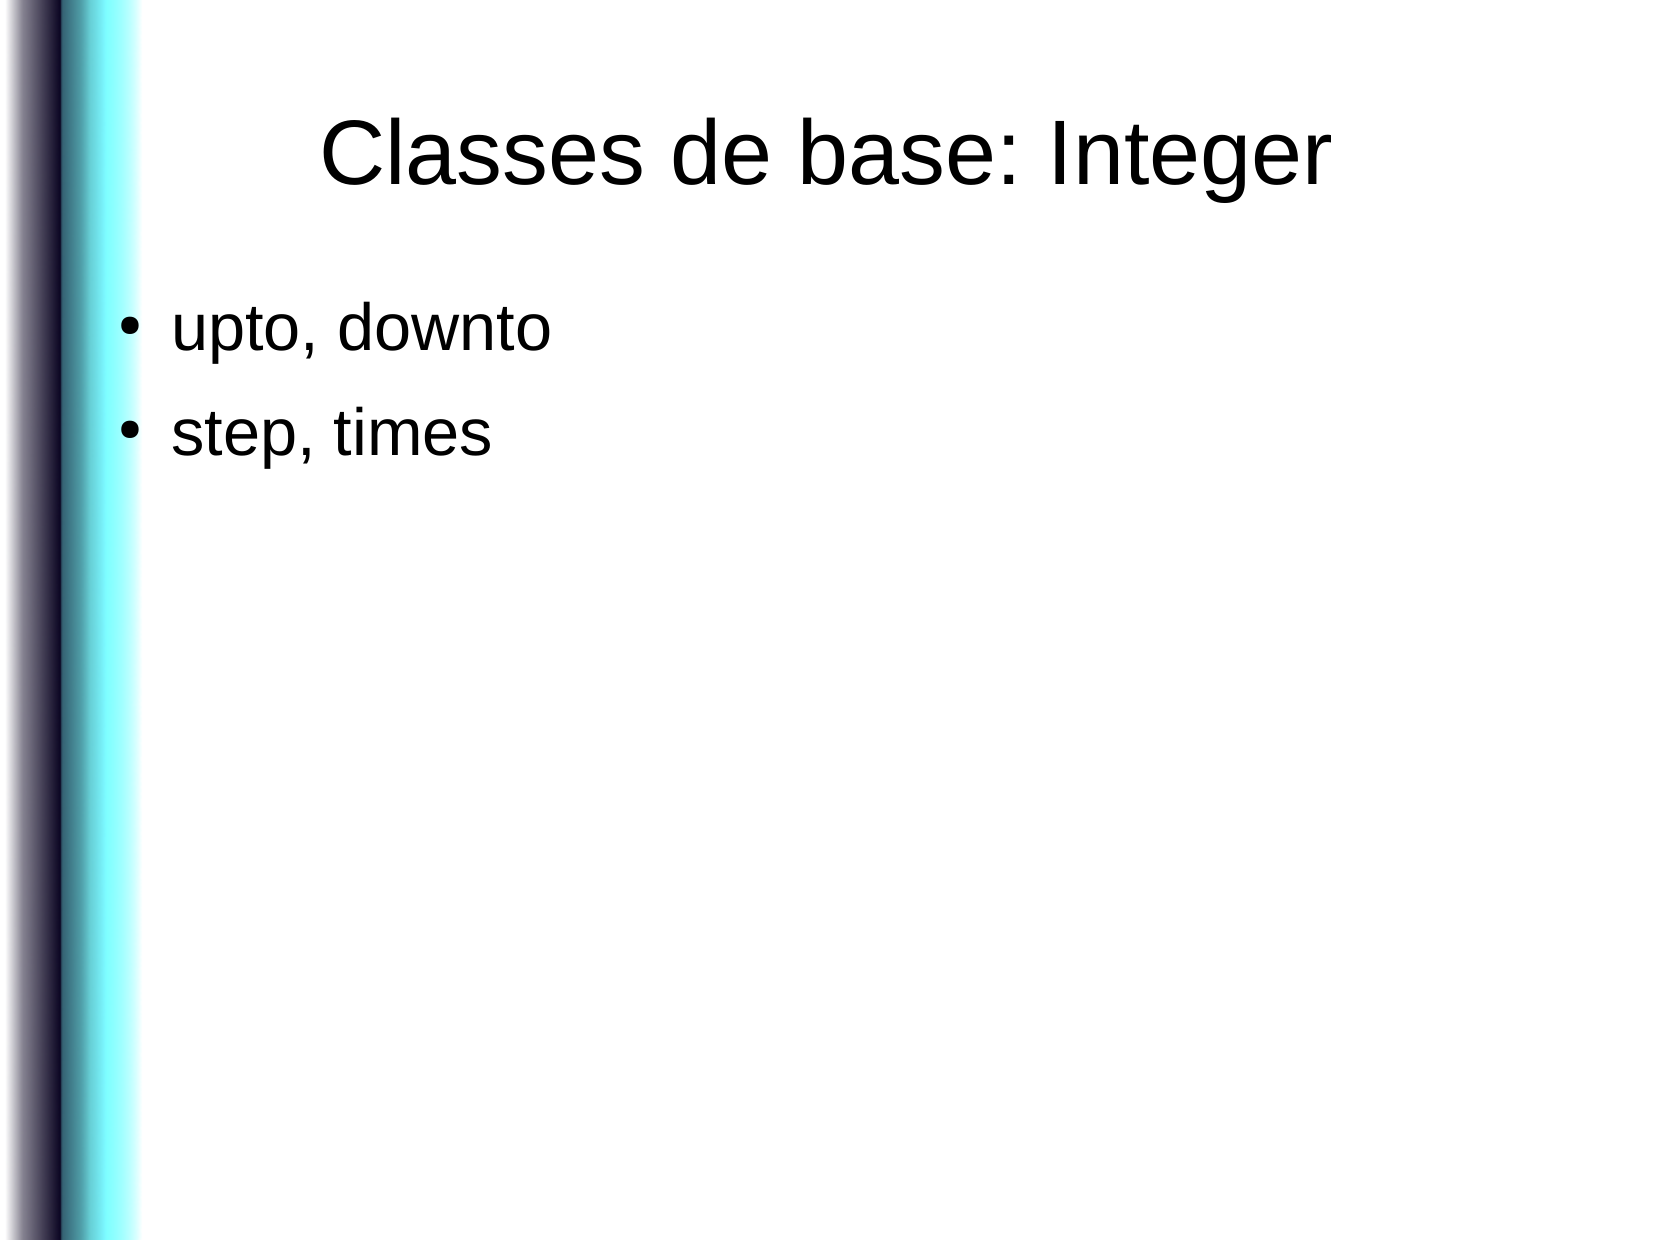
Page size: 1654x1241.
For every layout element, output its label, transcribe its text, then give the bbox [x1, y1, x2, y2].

title Classes de base: Integer [82, 49, 1571, 257]
list upto, downto step, times [82, 290, 1571, 1109]
picture [0, 0, 1654, 1240]
